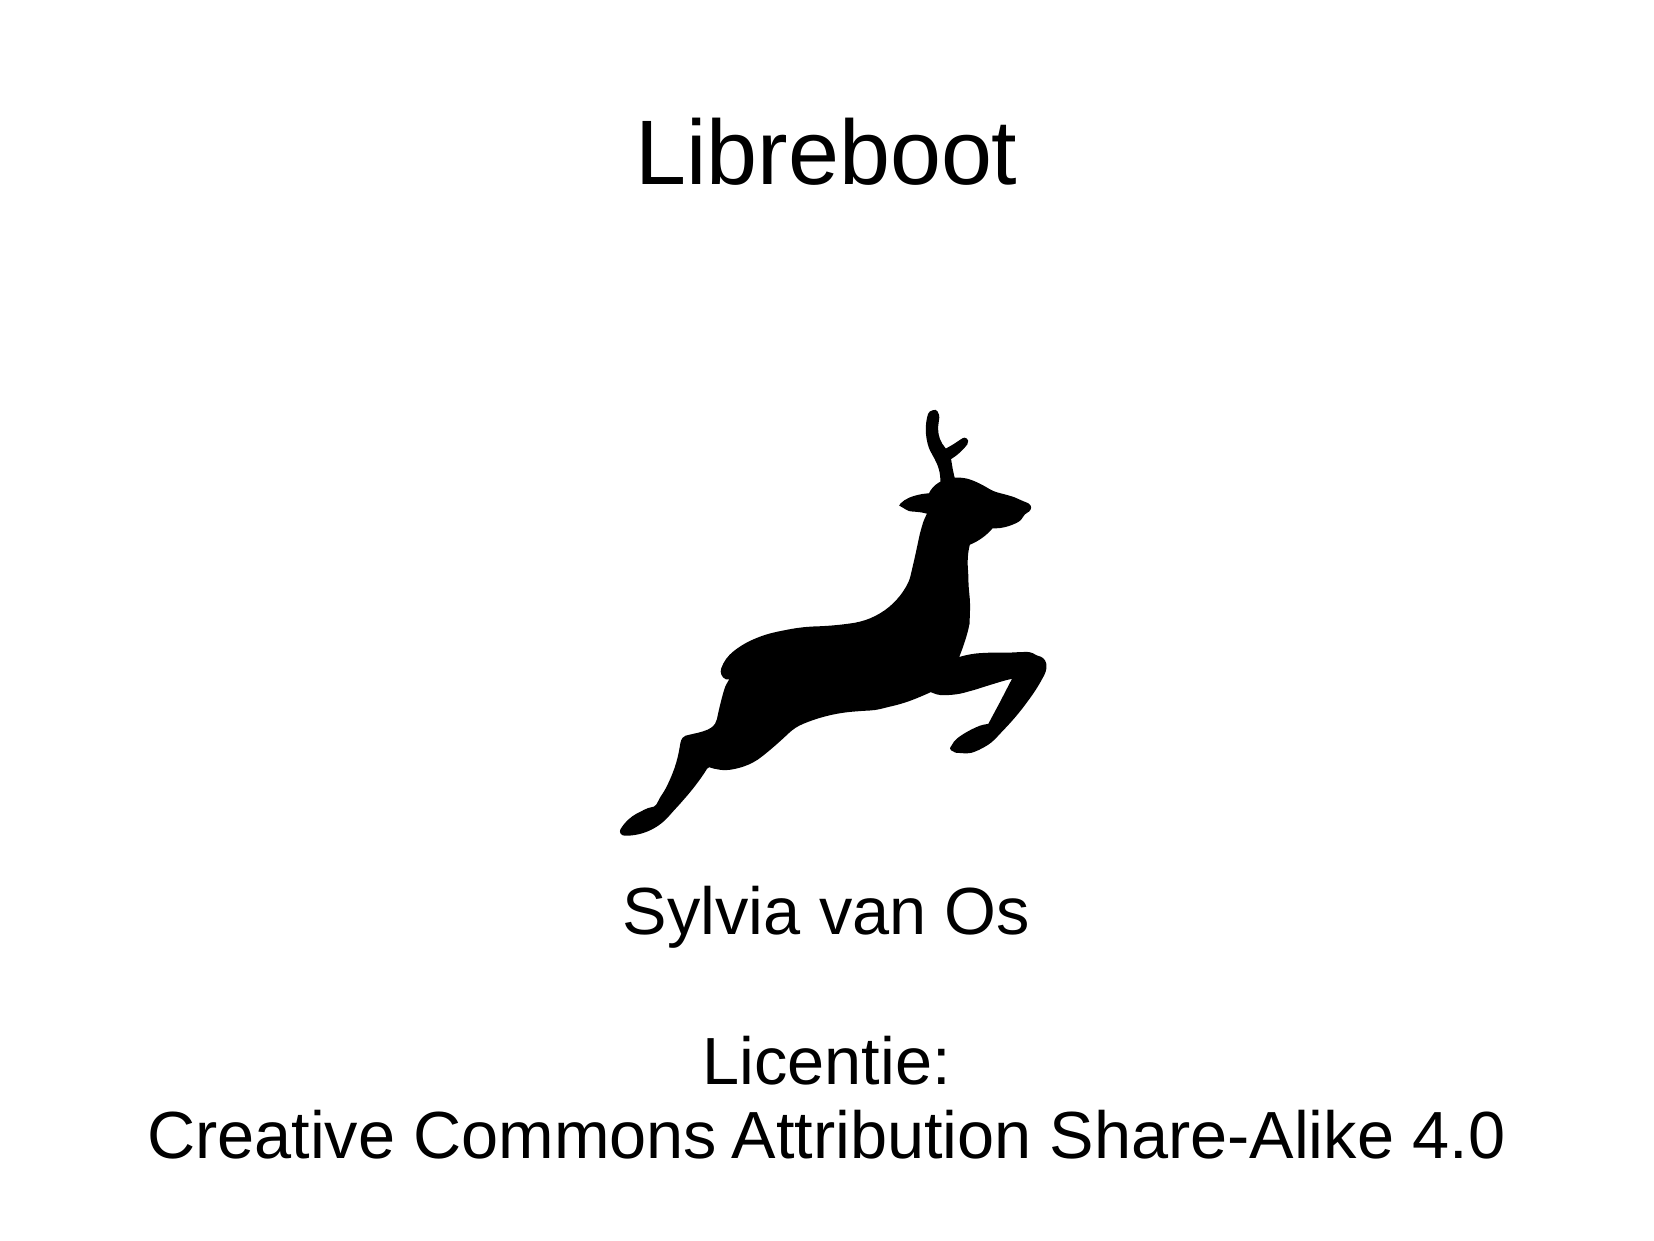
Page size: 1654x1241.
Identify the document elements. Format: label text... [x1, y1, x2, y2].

subtitle Sylvia van Os Licentie: Creative Commons Attribution Share-Alike 4.0 [82, 126, 1571, 1174]
title Libreboot [82, 49, 1571, 126]
picture [596, 385, 1071, 860]
